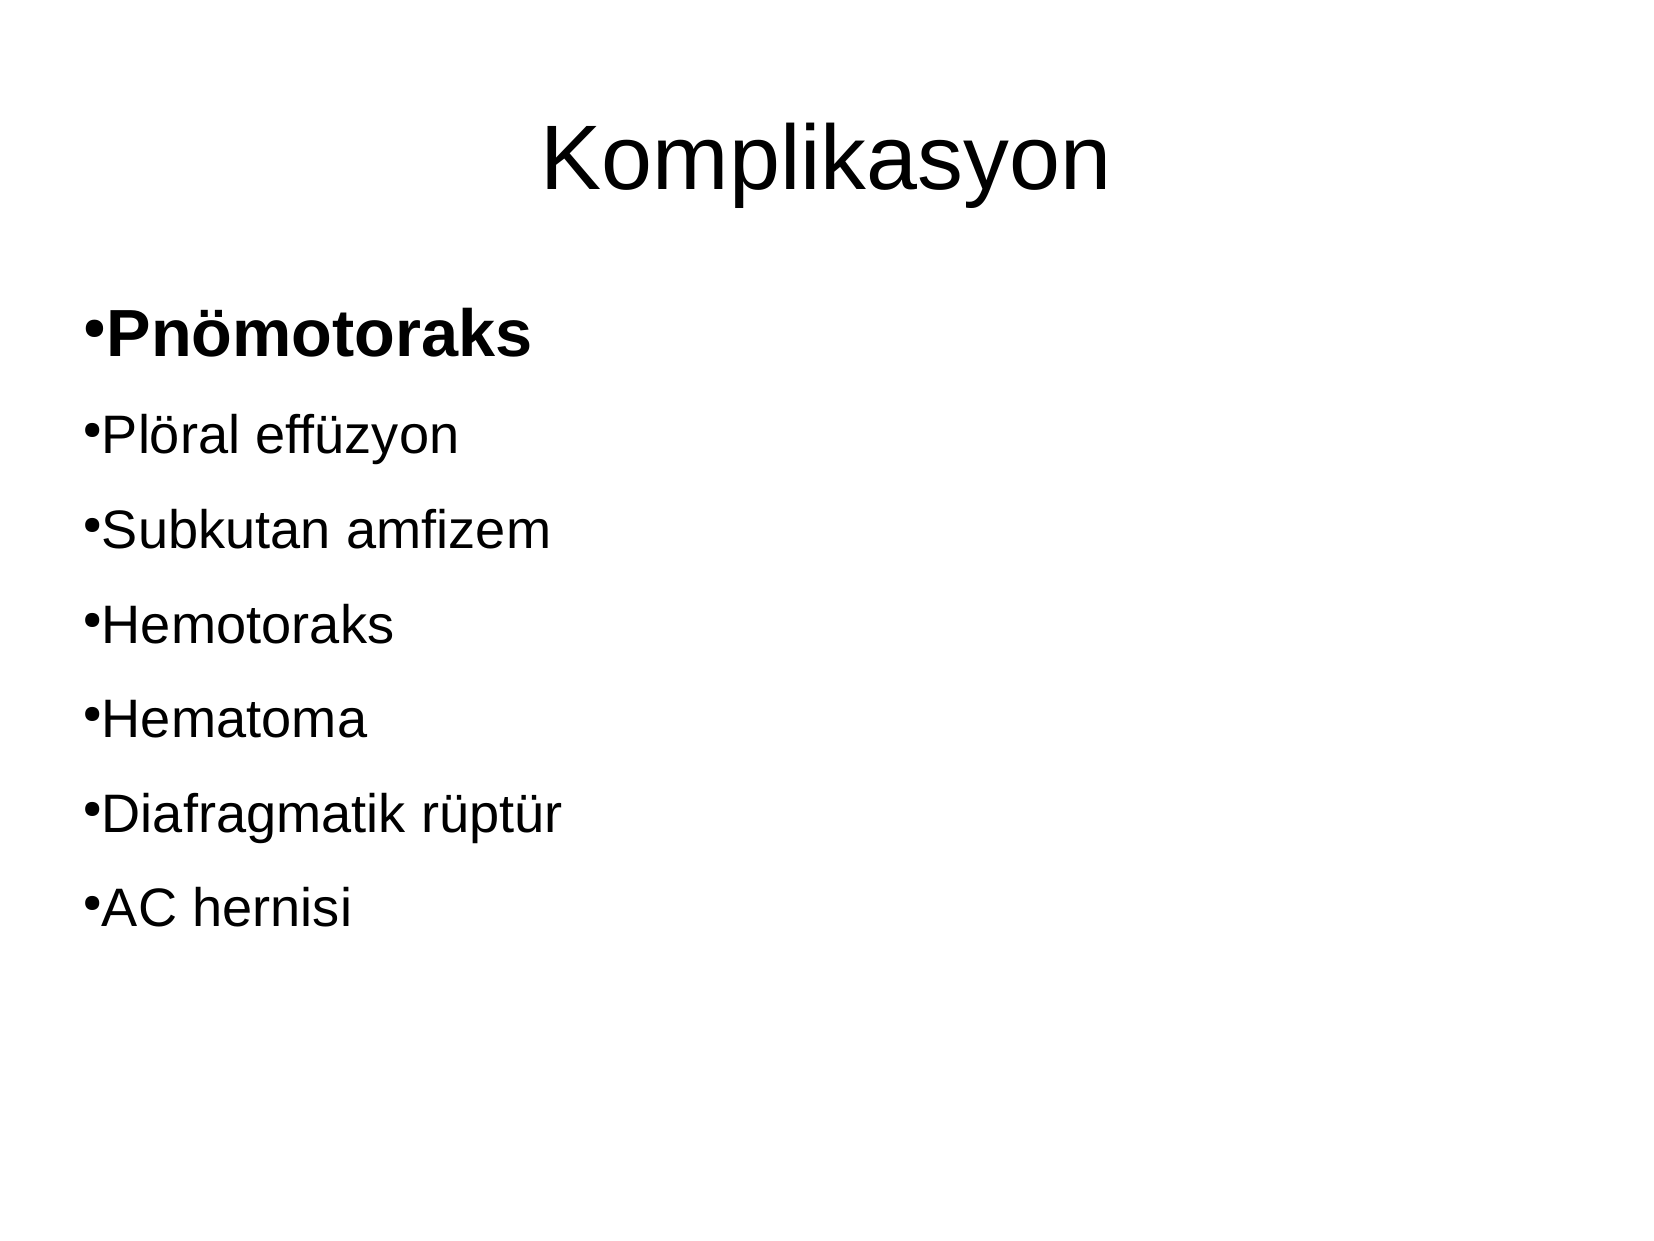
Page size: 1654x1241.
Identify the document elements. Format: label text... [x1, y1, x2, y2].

list Pnömotoraks Plöral effüzyon Subkutan amfizem Hemotoraks Hematoma Diafragmatik rüptür AC hernisi [82, 290, 1571, 1109]
title Komplikasyon [82, 49, 1571, 257]
